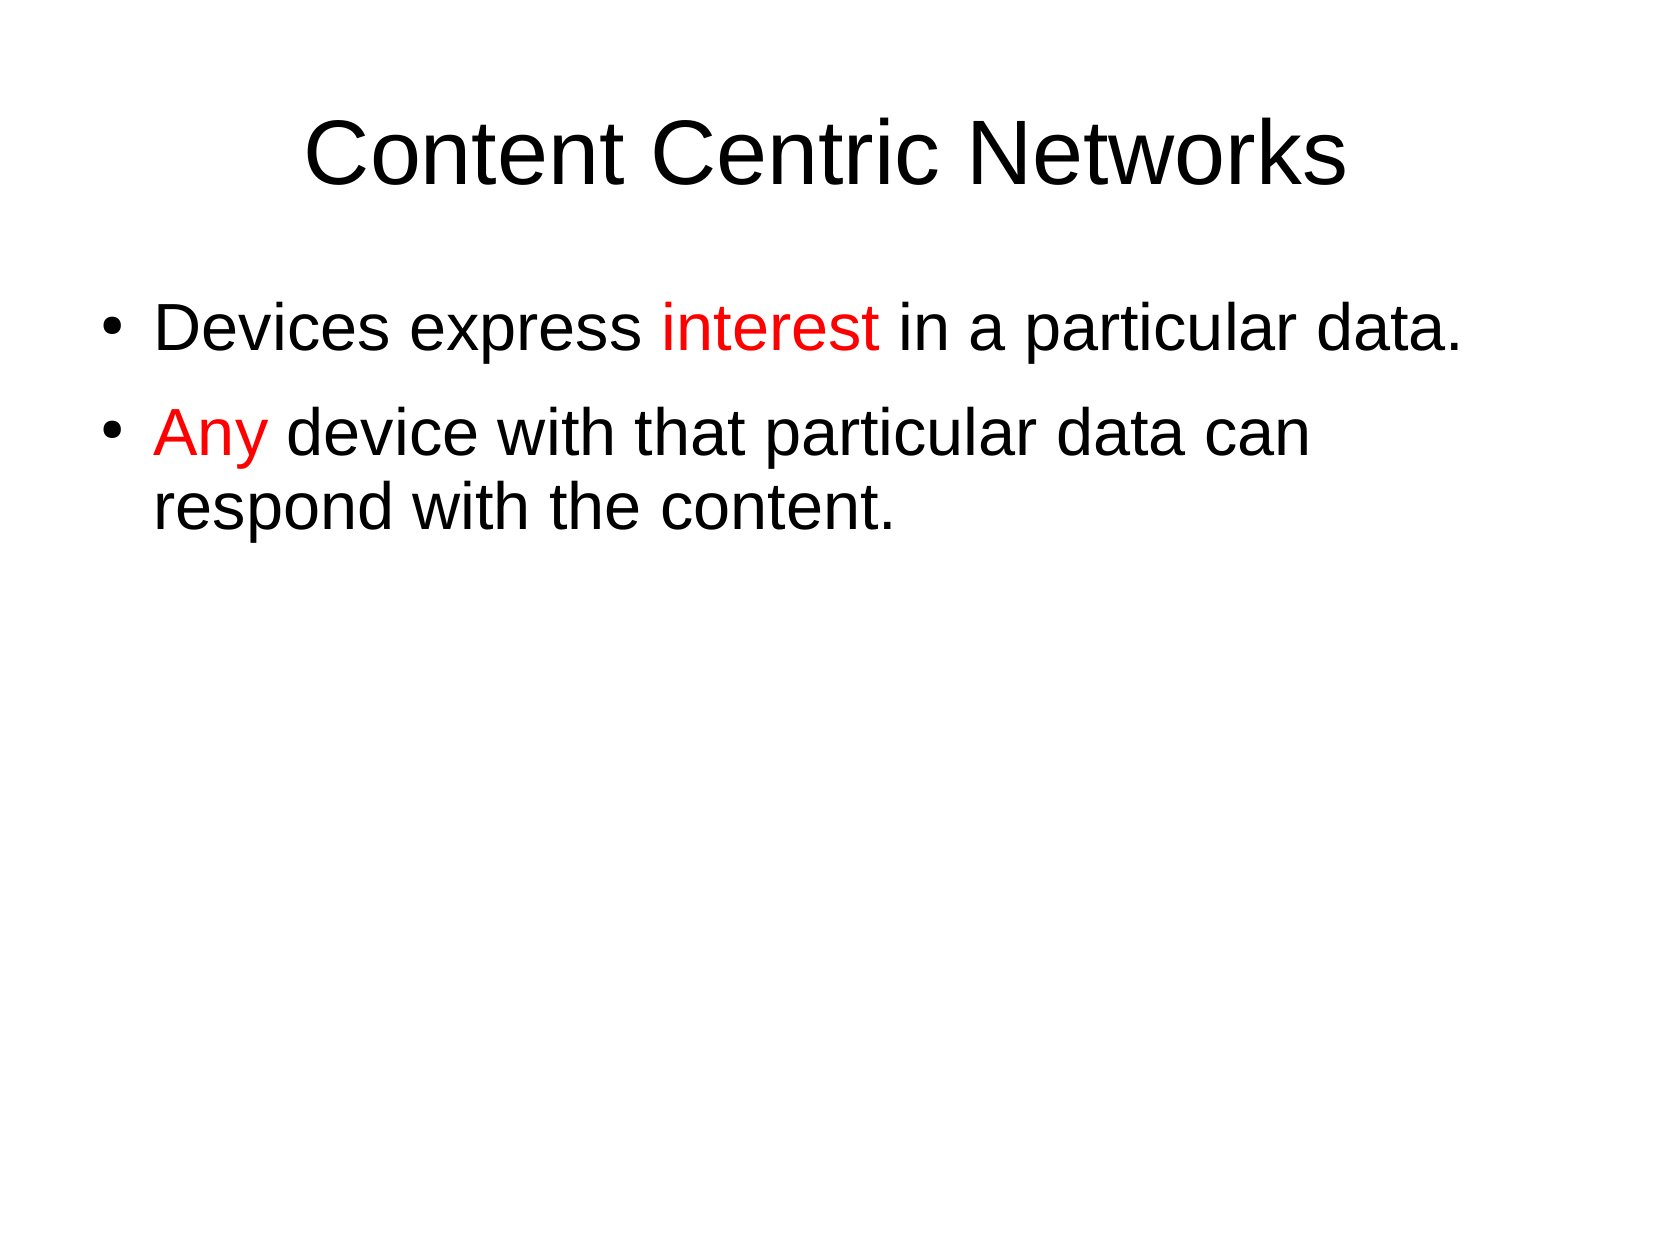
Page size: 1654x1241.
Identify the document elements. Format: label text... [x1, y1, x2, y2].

title Content Centric Networks [82, 56, 1571, 250]
list Devices express interest in a particular data. Any device with that particular data can respond with the content. [82, 290, 1571, 1109]
